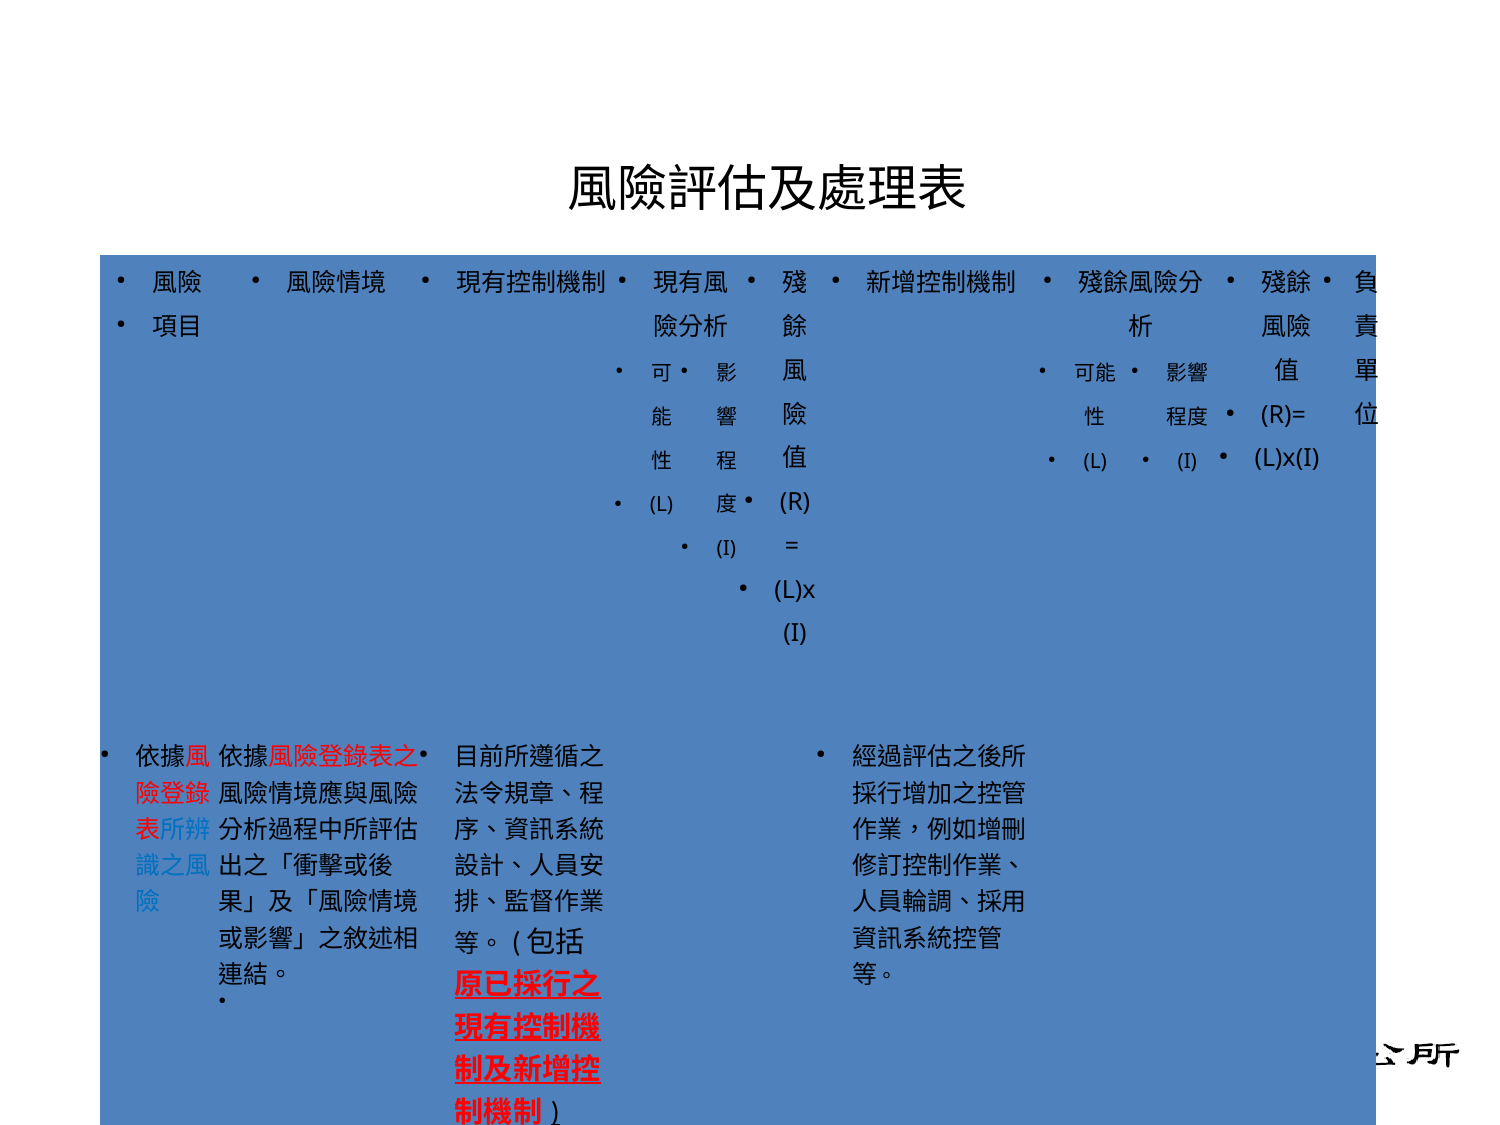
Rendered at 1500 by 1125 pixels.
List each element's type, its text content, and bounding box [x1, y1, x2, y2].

table_header 現有控制機制 [419, 255, 608, 737]
table_cell 可能性 (L) [1031, 343, 1123, 737]
table_cell [738, 737, 817, 1125]
table_cell [1323, 737, 1376, 1125]
table_cell 依據風險登錄表所辨識之風險 [100, 737, 218, 1125]
table_header 負責單位 [1323, 255, 1376, 737]
table_cell [1031, 737, 1123, 1125]
table_cell 可能性 (L) [608, 343, 679, 737]
table_header 風險 項目 [100, 255, 218, 737]
table_cell 經過評估之後所採行增加之控管作業，例如增刪修訂控制作業、人員輪調、採用資訊系統控管等。 [817, 737, 1031, 1125]
table_cell [1123, 737, 1215, 1125]
table_header 殘餘風險值 (R)= (L)x(I) [1215, 255, 1323, 737]
table_header 殘餘風險值 (R)= (L)x(I) [738, 255, 817, 737]
table_header 風險情境 [218, 255, 419, 737]
table_cell [679, 737, 738, 1125]
table_header 現有風險分析 [608, 255, 738, 343]
text_box 風險評估及處理表 [76, 149, 1459, 225]
table_header 殘餘風險分析 [1031, 255, 1215, 343]
table_cell 影響程度 (I) [679, 343, 738, 737]
table_cell 依據風險登錄表之風險情境應與風險分析過程中所評估出之「衝擊或後果」及「風險情境或影響」之敘述相連結。 [218, 737, 419, 1125]
text_box 35 [1376, 1042, 1426, 1103]
table_cell [608, 737, 679, 1125]
table_header 新增控制機制 [817, 255, 1031, 737]
table_cell [1215, 737, 1323, 1125]
table_cell 目前所遵循之法令規章、程序、資訊系統設計、人員安排、監督作業等。(包括原已採行之現有控制機制及新增控制機制) [419, 737, 608, 1125]
table_cell 影響程度 (I) [1123, 343, 1215, 737]
